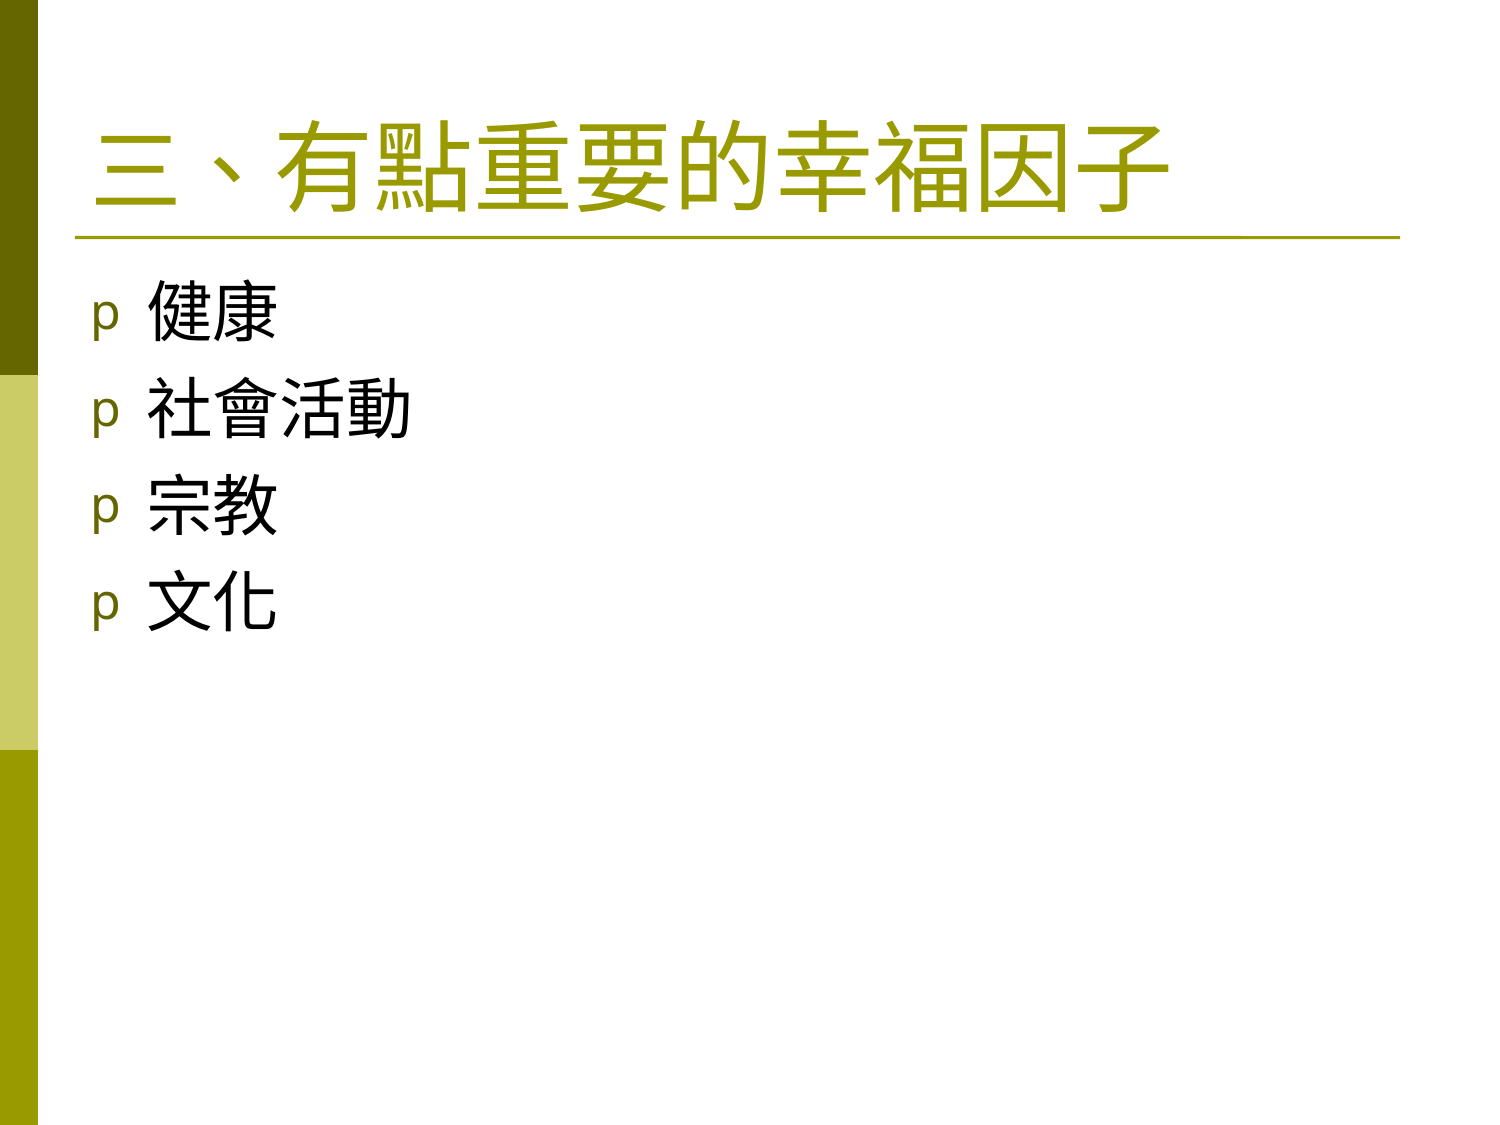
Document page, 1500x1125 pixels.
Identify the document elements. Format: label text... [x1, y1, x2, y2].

list 健康 社會活動 宗教 文化 [75, 262, 1426, 1006]
title 三、有點重要的幸福因子 [75, 45, 1426, 233]
